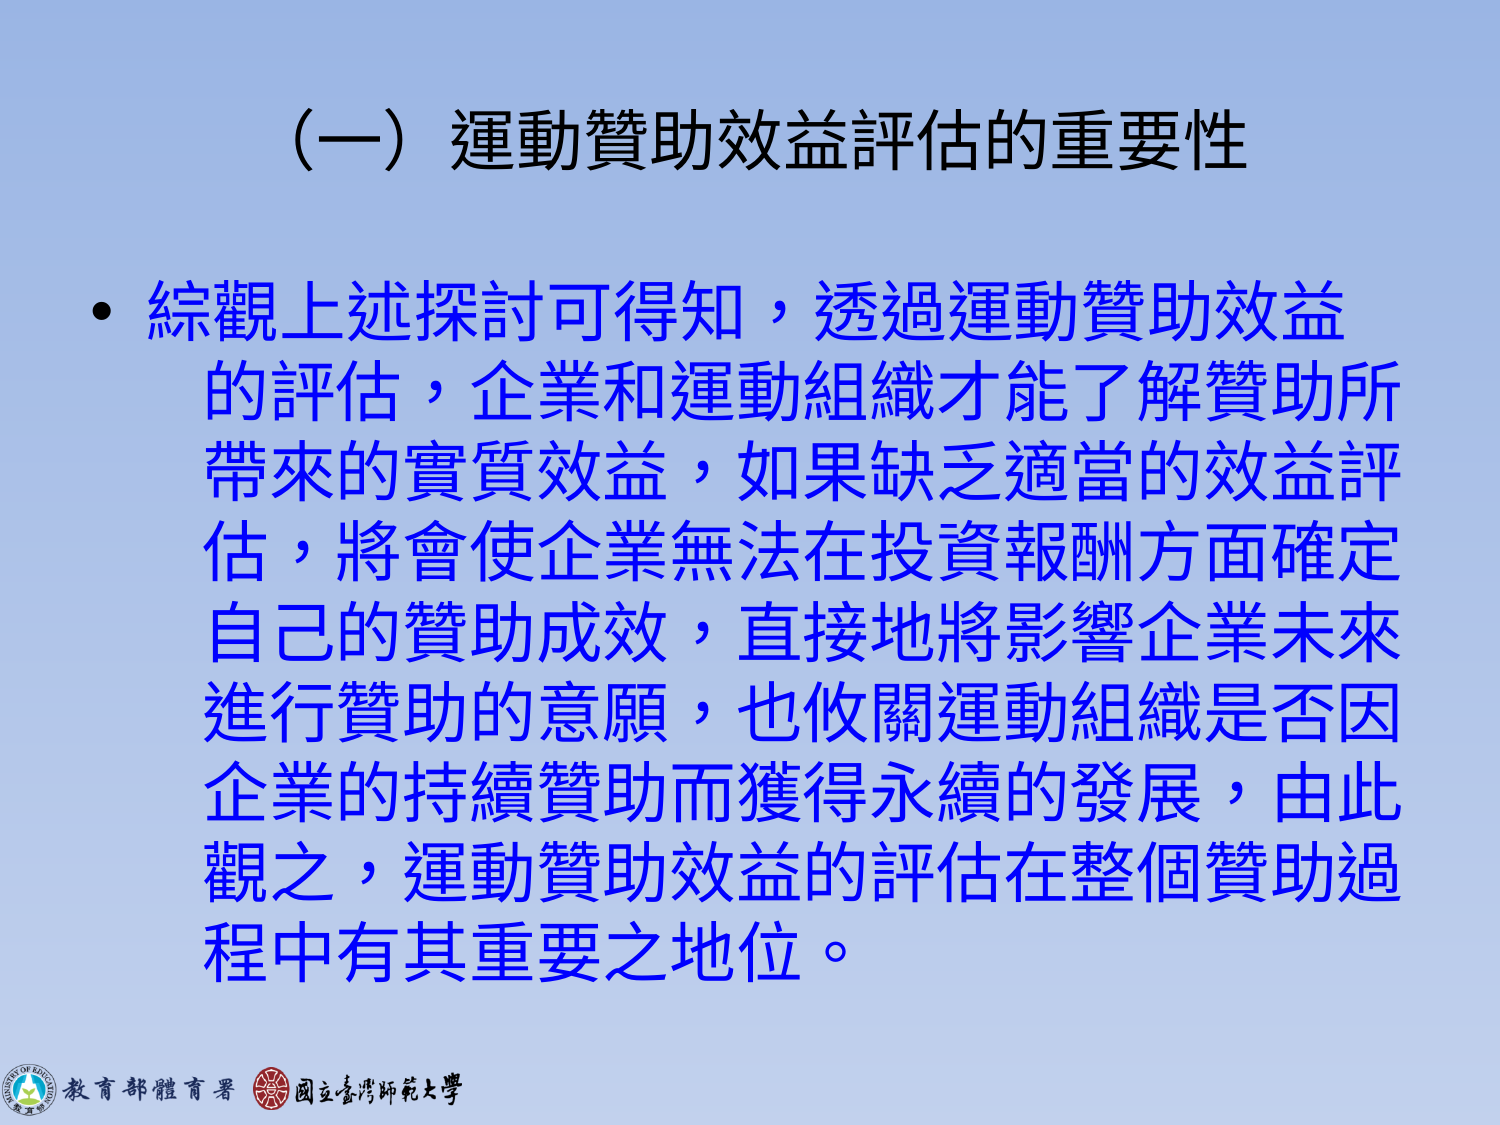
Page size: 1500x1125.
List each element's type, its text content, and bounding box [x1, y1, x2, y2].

list 綜觀上述探討可得知，透過運動贊助效益的評估，企業和運動組織才能了解贊助所帶來的實質效益，如果缺乏適當的效益評估，將會使企業無法在投資報酬方面確定自己的贊助成效，直接地將影響企業未來進行贊助的意願，也攸關運動組織是否因企業的持續贊助而獲得永續的發展，由此觀之，運動贊助效益的評估在整個贊助過程中有其重要之地位。 [75, 262, 1426, 1005]
title （一）運動贊助效益評估的重要性 [75, 45, 1426, 233]
